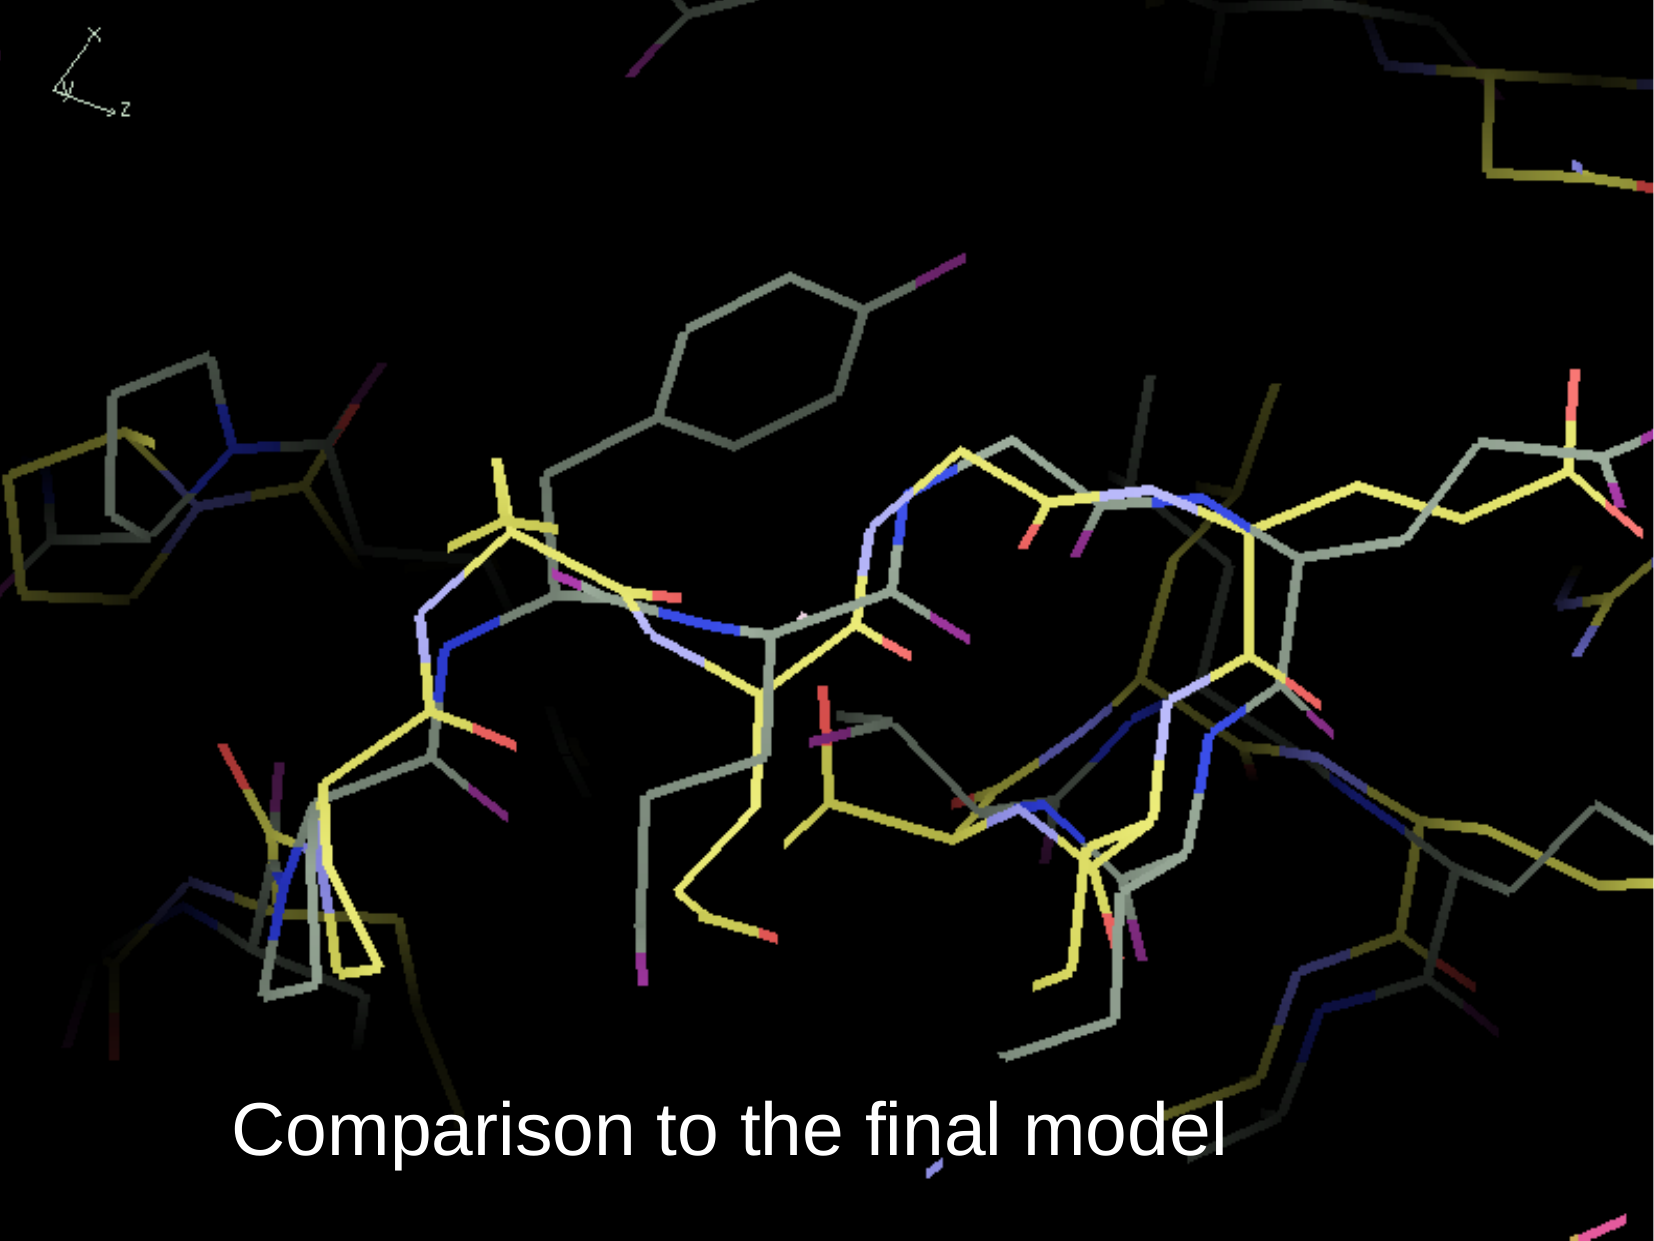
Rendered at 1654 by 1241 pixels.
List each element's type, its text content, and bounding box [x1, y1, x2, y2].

text_box Comparison to the final model [231, 1087, 1229, 1181]
picture [0, 0, 1654, 1241]
